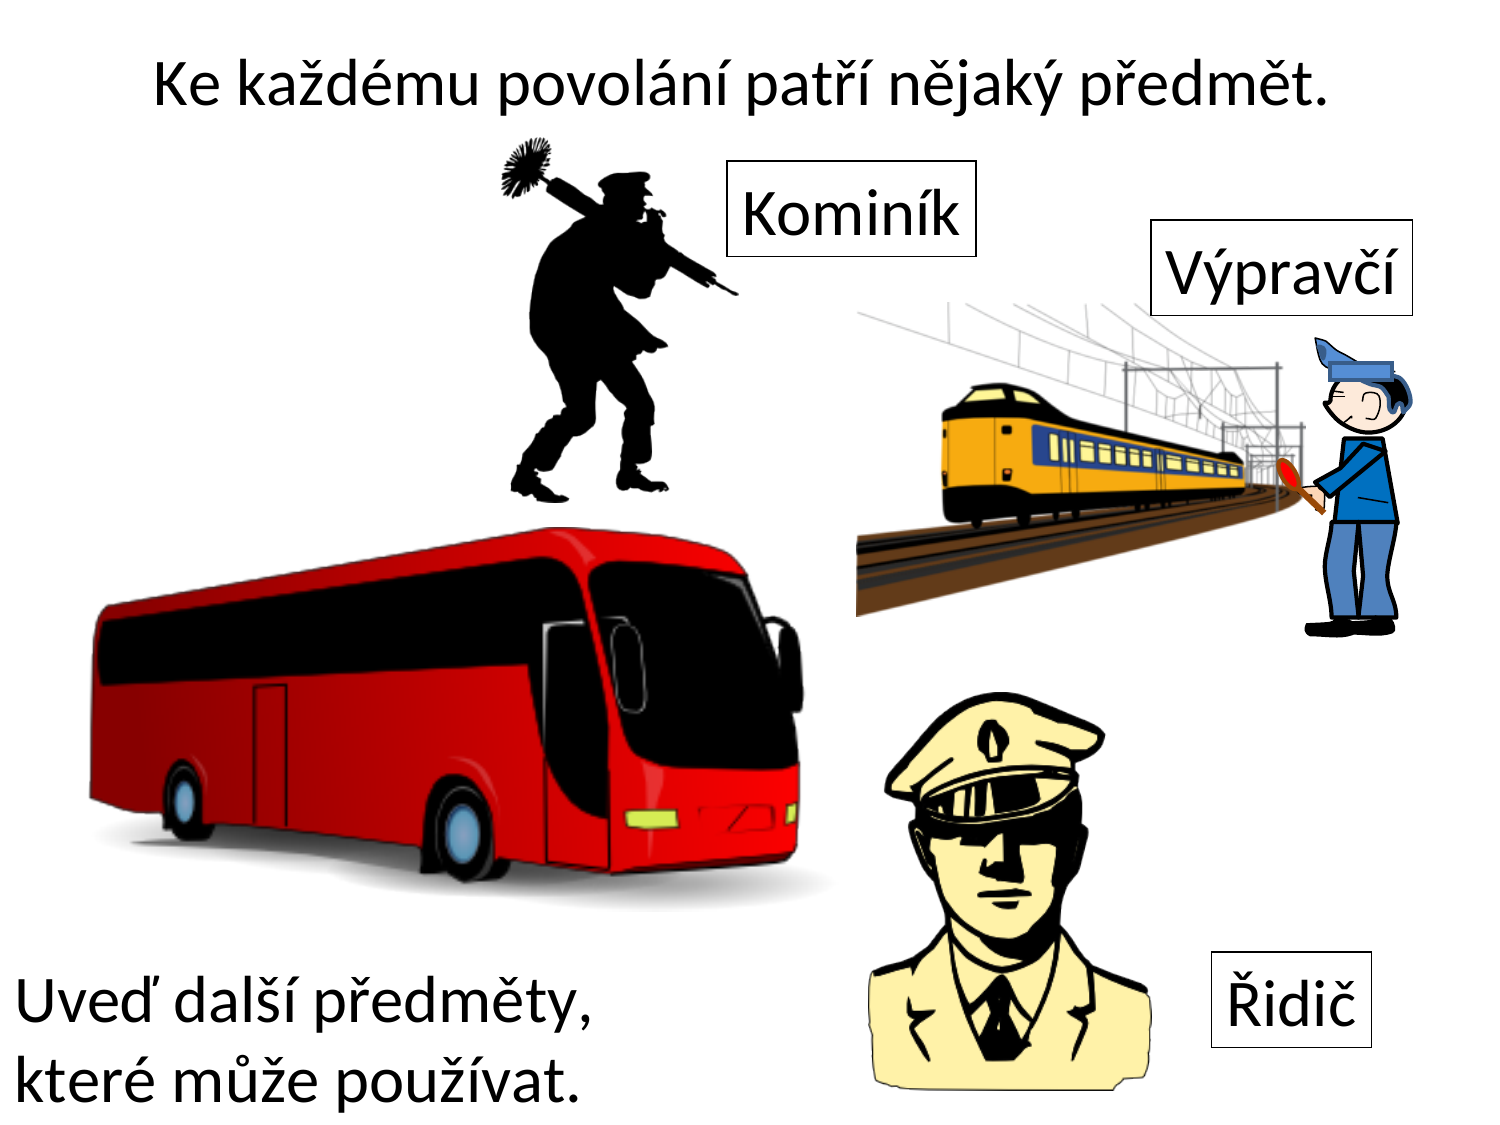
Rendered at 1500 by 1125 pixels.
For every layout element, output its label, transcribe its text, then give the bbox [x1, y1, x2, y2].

text_box [1315, 337, 1411, 433]
text_box Řidič [1211, 952, 1372, 1048]
text_box Výpravčí [1150, 219, 1413, 316]
text_box [1278, 460, 1299, 490]
text_box [1303, 438, 1398, 637]
text_box Ke každému povolání patří nějaký předmět. [139, 30, 1347, 127]
picture [856, 302, 1306, 617]
text_box Kominík [727, 160, 976, 257]
picture [88, 527, 839, 912]
text_box Uveď další předměty, které může používat. [0, 948, 610, 1124]
picture [501, 137, 739, 503]
picture [868, 692, 1152, 1091]
